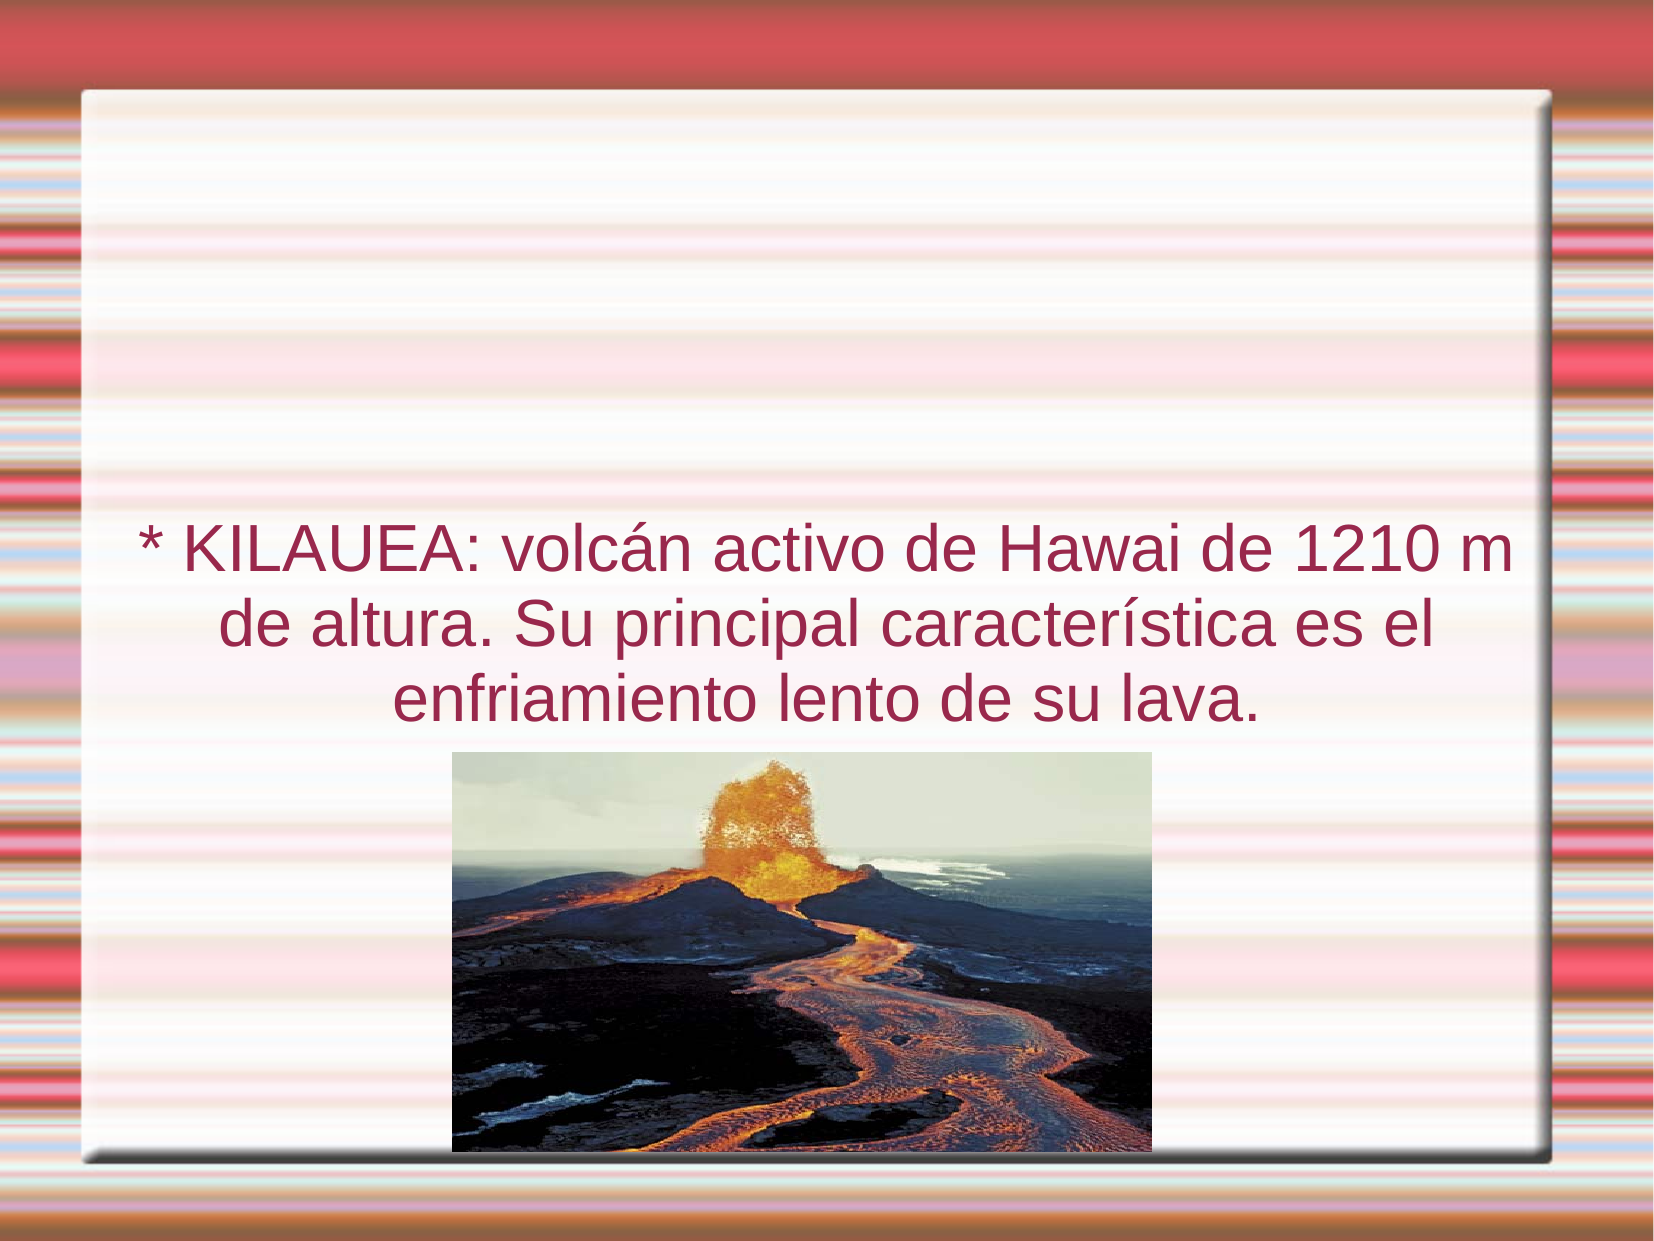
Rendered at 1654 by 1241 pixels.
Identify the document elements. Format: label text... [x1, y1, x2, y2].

picture [0, 0, 1654, 1241]
subtitle * KILAUEA: volcán activo de Hawai de 1210 m de altura. Su principal característica es el enfriamiento lento de su lava. [121, 122, 1534, 1125]
